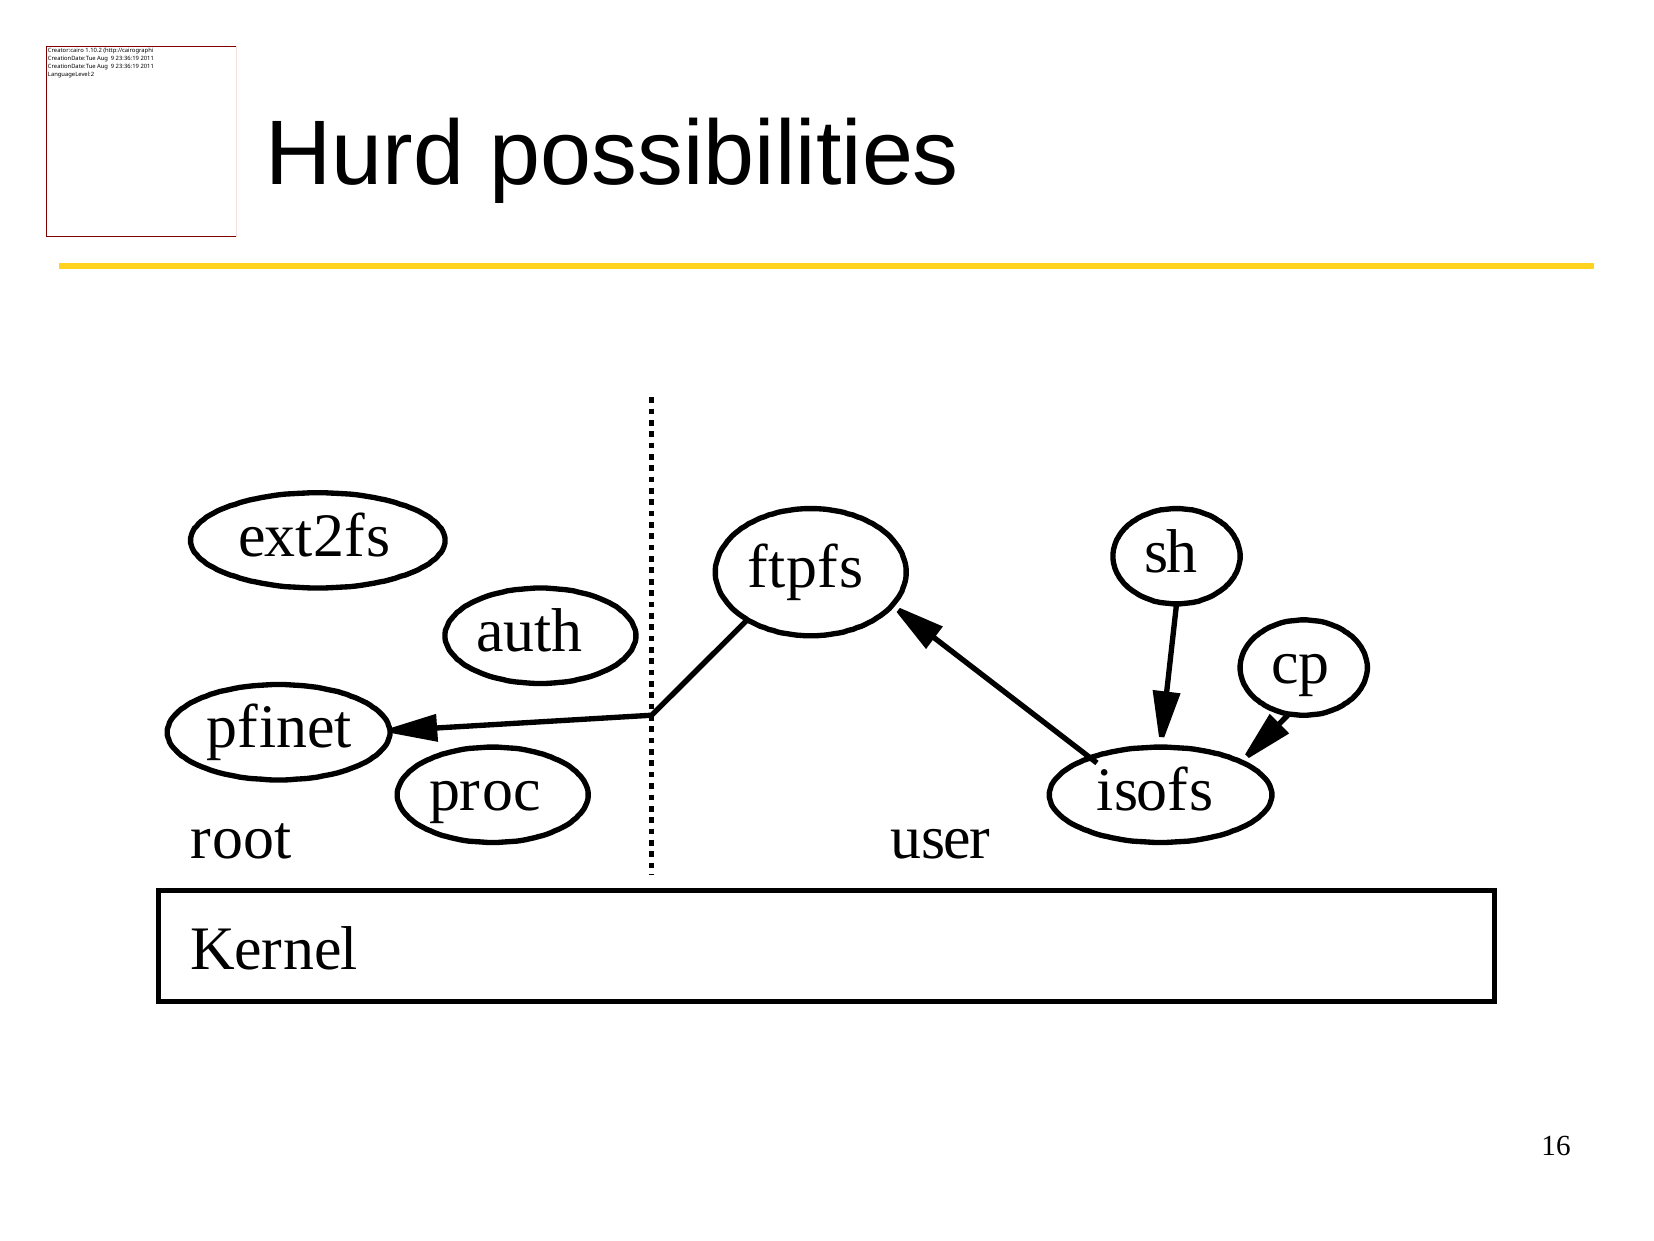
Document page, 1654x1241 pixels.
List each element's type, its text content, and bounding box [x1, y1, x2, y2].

picture [137, 375, 1516, 1023]
title Hurd possibilities [265, 49, 1571, 257]
